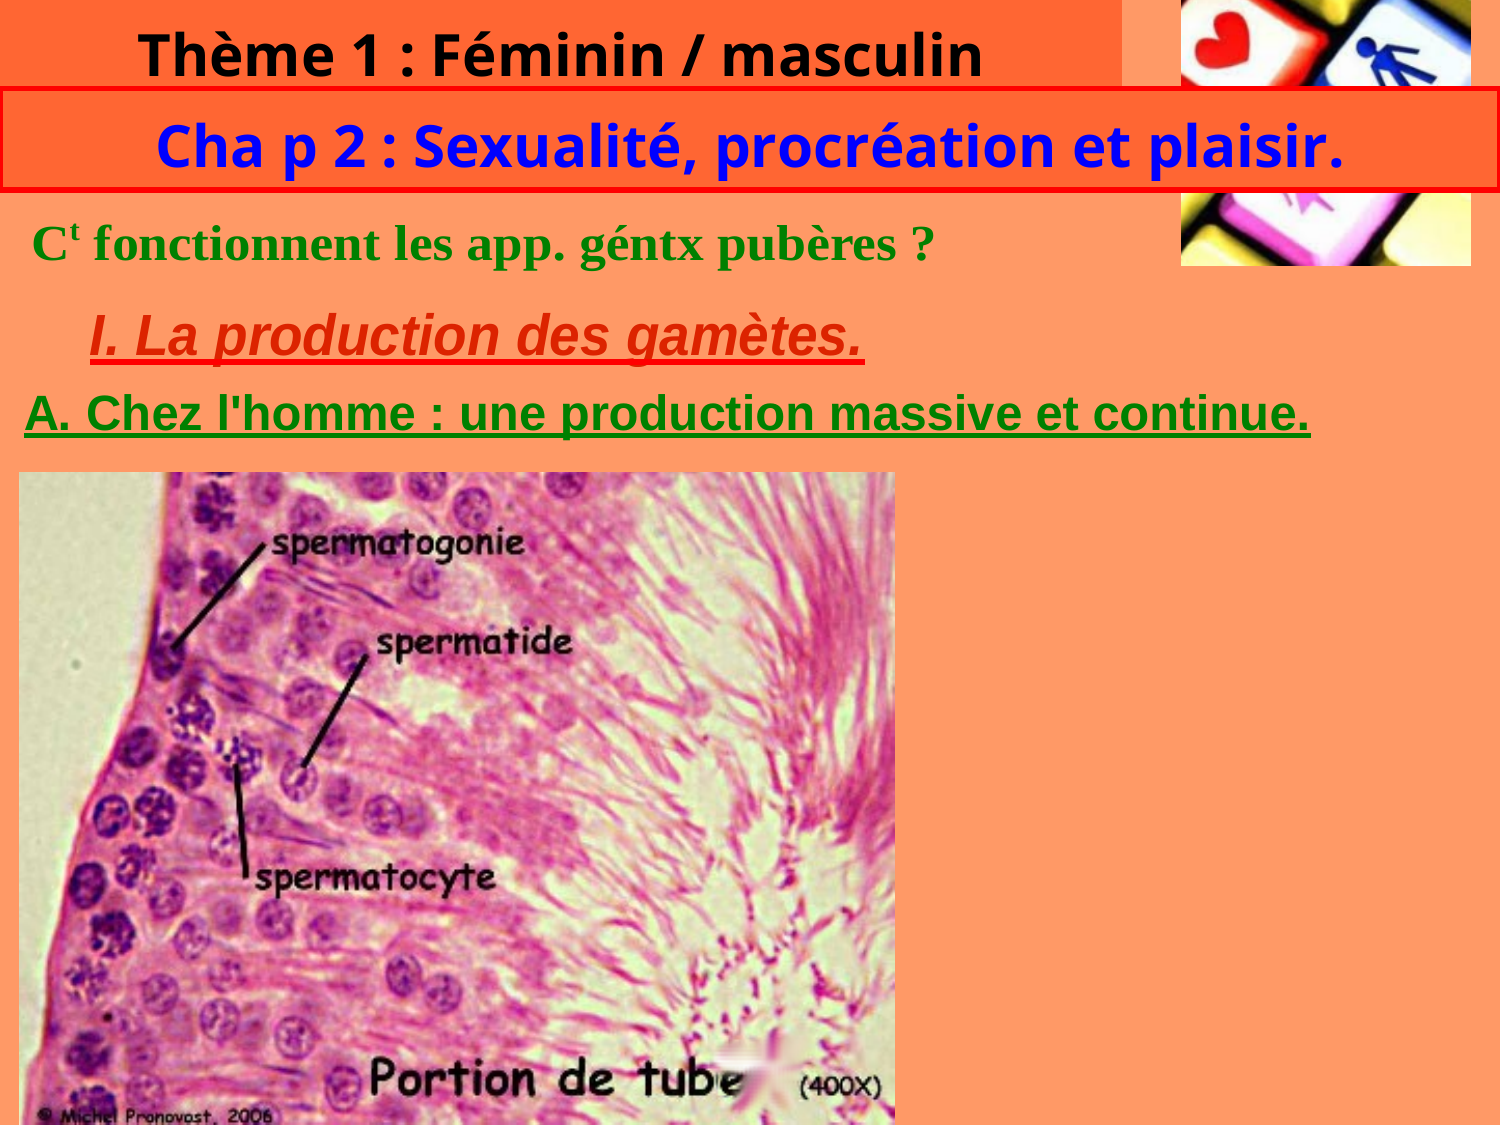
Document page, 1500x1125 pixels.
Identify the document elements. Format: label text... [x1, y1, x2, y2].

chart [88, 301, 1034, 367]
text_box Thème 1 : Féminin / masculin [0, 0, 1122, 88]
chart [29, 213, 1388, 278]
text_box Cha p 2 : Sexualité, procréation et plaisir. [0, 88, 1500, 191]
picture [19, 472, 895, 1125]
chart [22, 383, 1500, 498]
picture [1181, 0, 1471, 88]
picture [1181, 191, 1471, 266]
